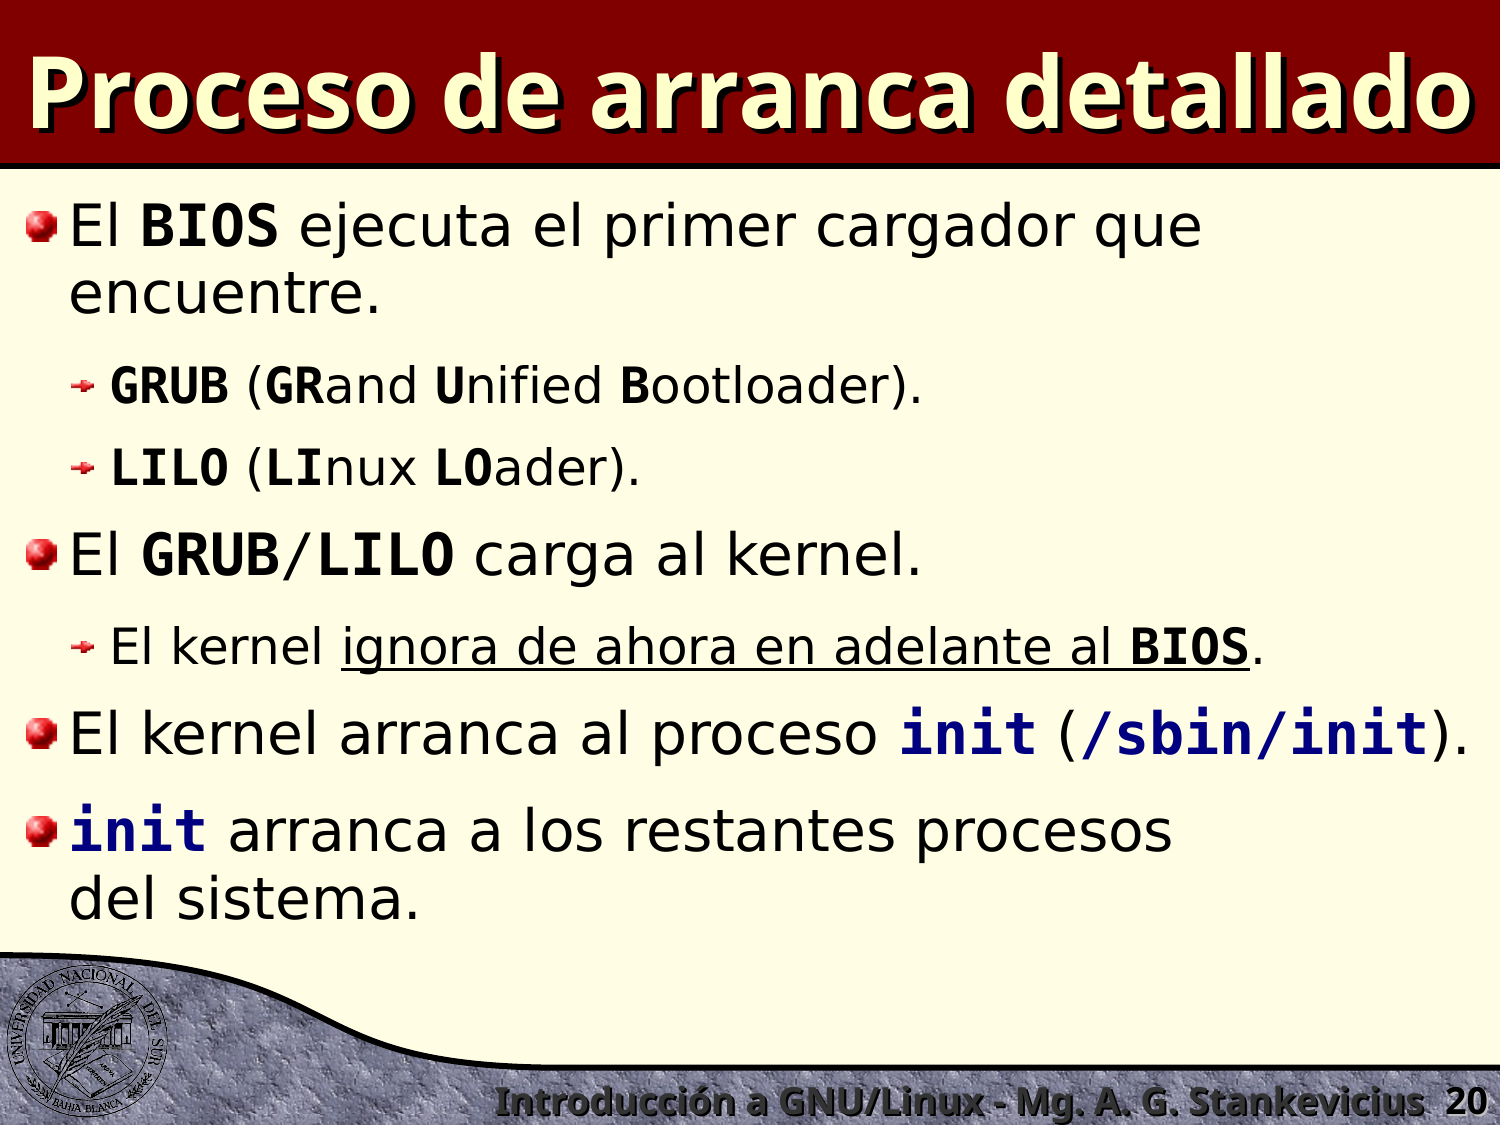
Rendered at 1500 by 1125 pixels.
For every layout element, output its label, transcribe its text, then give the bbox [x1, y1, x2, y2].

list El BIOS ejecuta el primer cargador que encuentre. GRUB (GRand Unified Bootloader). LILO (LInux LOader). El GRUB/LILO carga al kernel. El kernel ignora de ahora en adelante al BIOS. El kernel arranca al proceso init (/sbin/init). init arranca a los restantes procesos del sistema. [11, 192, 1486, 936]
picture [1059, 1100, 1065, 1110]
title Proceso de arranca detallado [15, 12, 1485, 153]
picture [0, 956, 1500, 1125]
